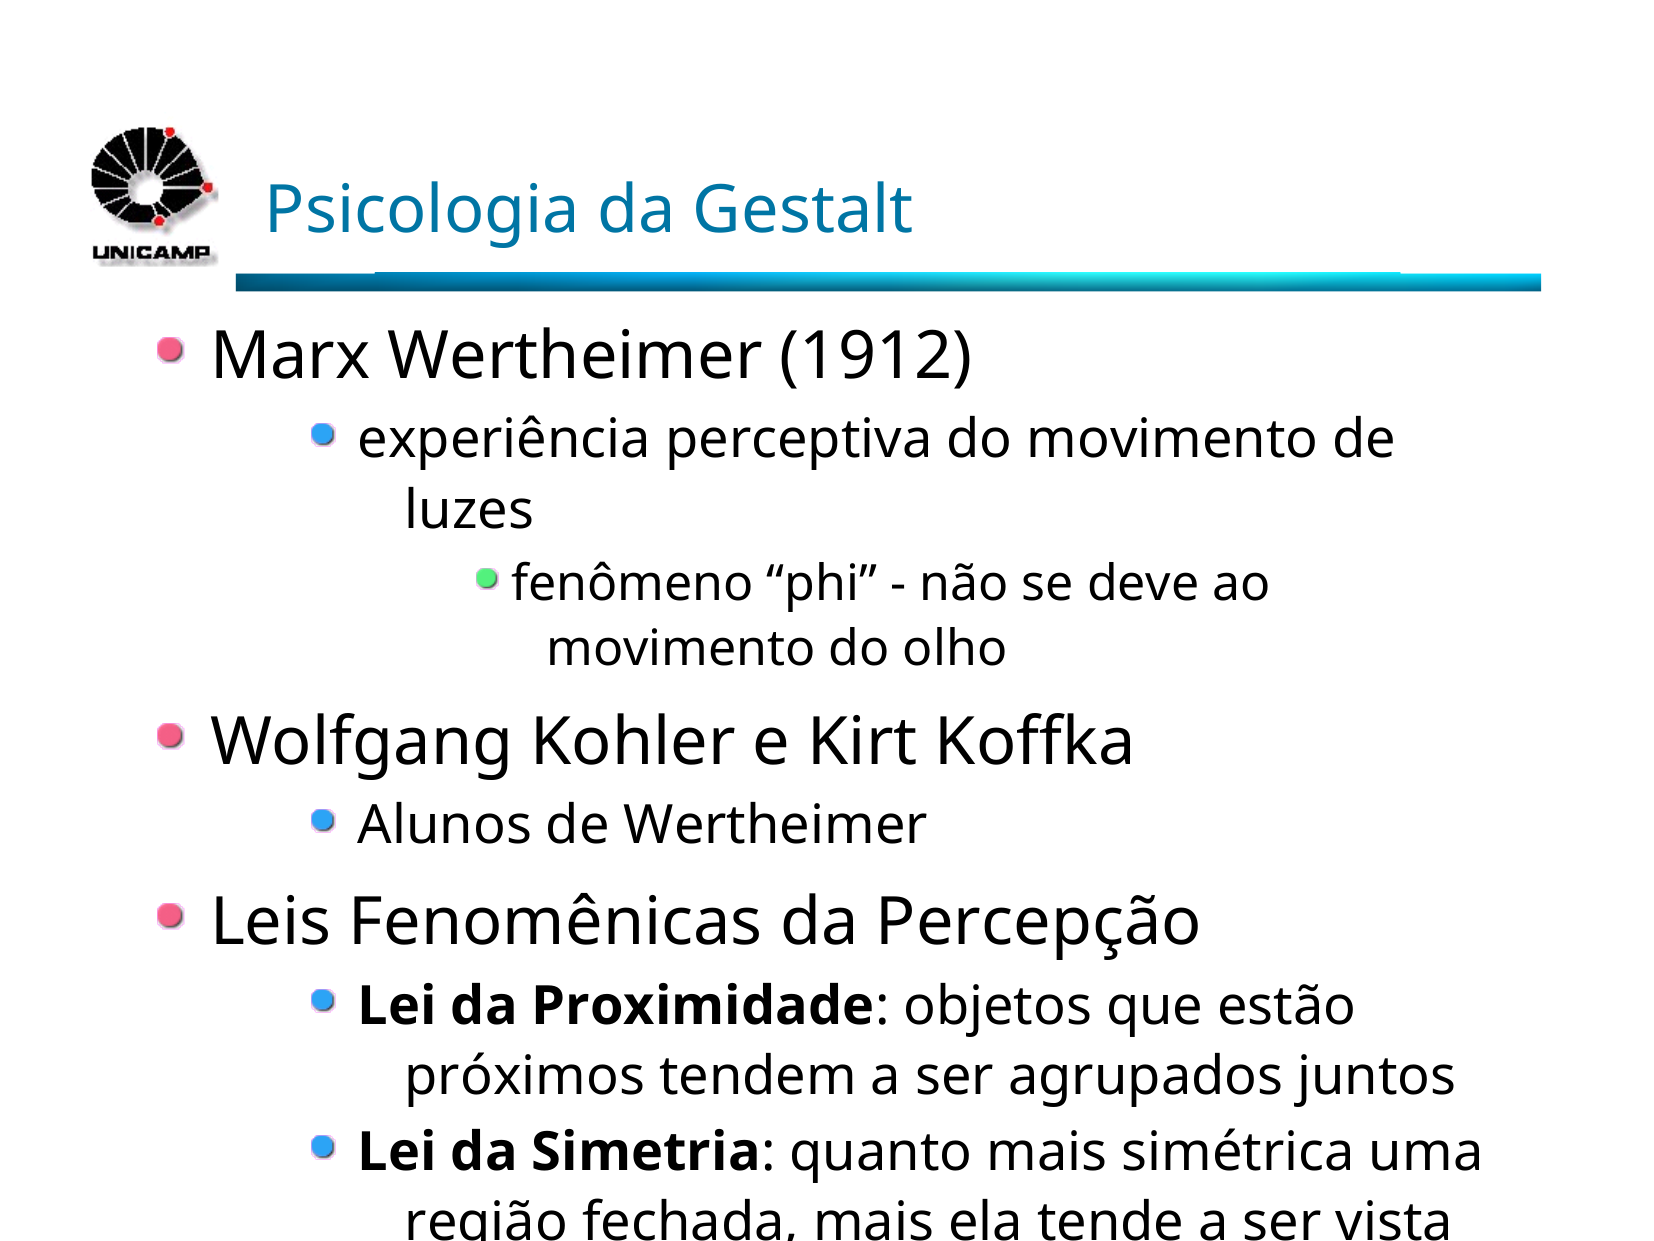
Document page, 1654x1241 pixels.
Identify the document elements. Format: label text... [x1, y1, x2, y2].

title Psicologia da Gestalt [264, 42, 1534, 250]
picture [125, 272, 1654, 295]
list Marx Wertheimer (1912) experiência perceptiva do movimento de luzes fenômeno “phi” - não se deve ao movimento do olho Wolfgang Kohler e Kirt Koffka Alunos de Wertheimer Leis Fenomênicas da Percepção Lei da Proximidade: objetos que estão próximos tendem a ser agrupados juntos Lei da Simetria: quanto mais simétrica uma região fechada, mais ela tende a ser vista como uma figura Lei da Boa Continuidade: menos mudanças ou interrupções em linhas retas ou levemente curvas [121, 309, 1534, 1182]
